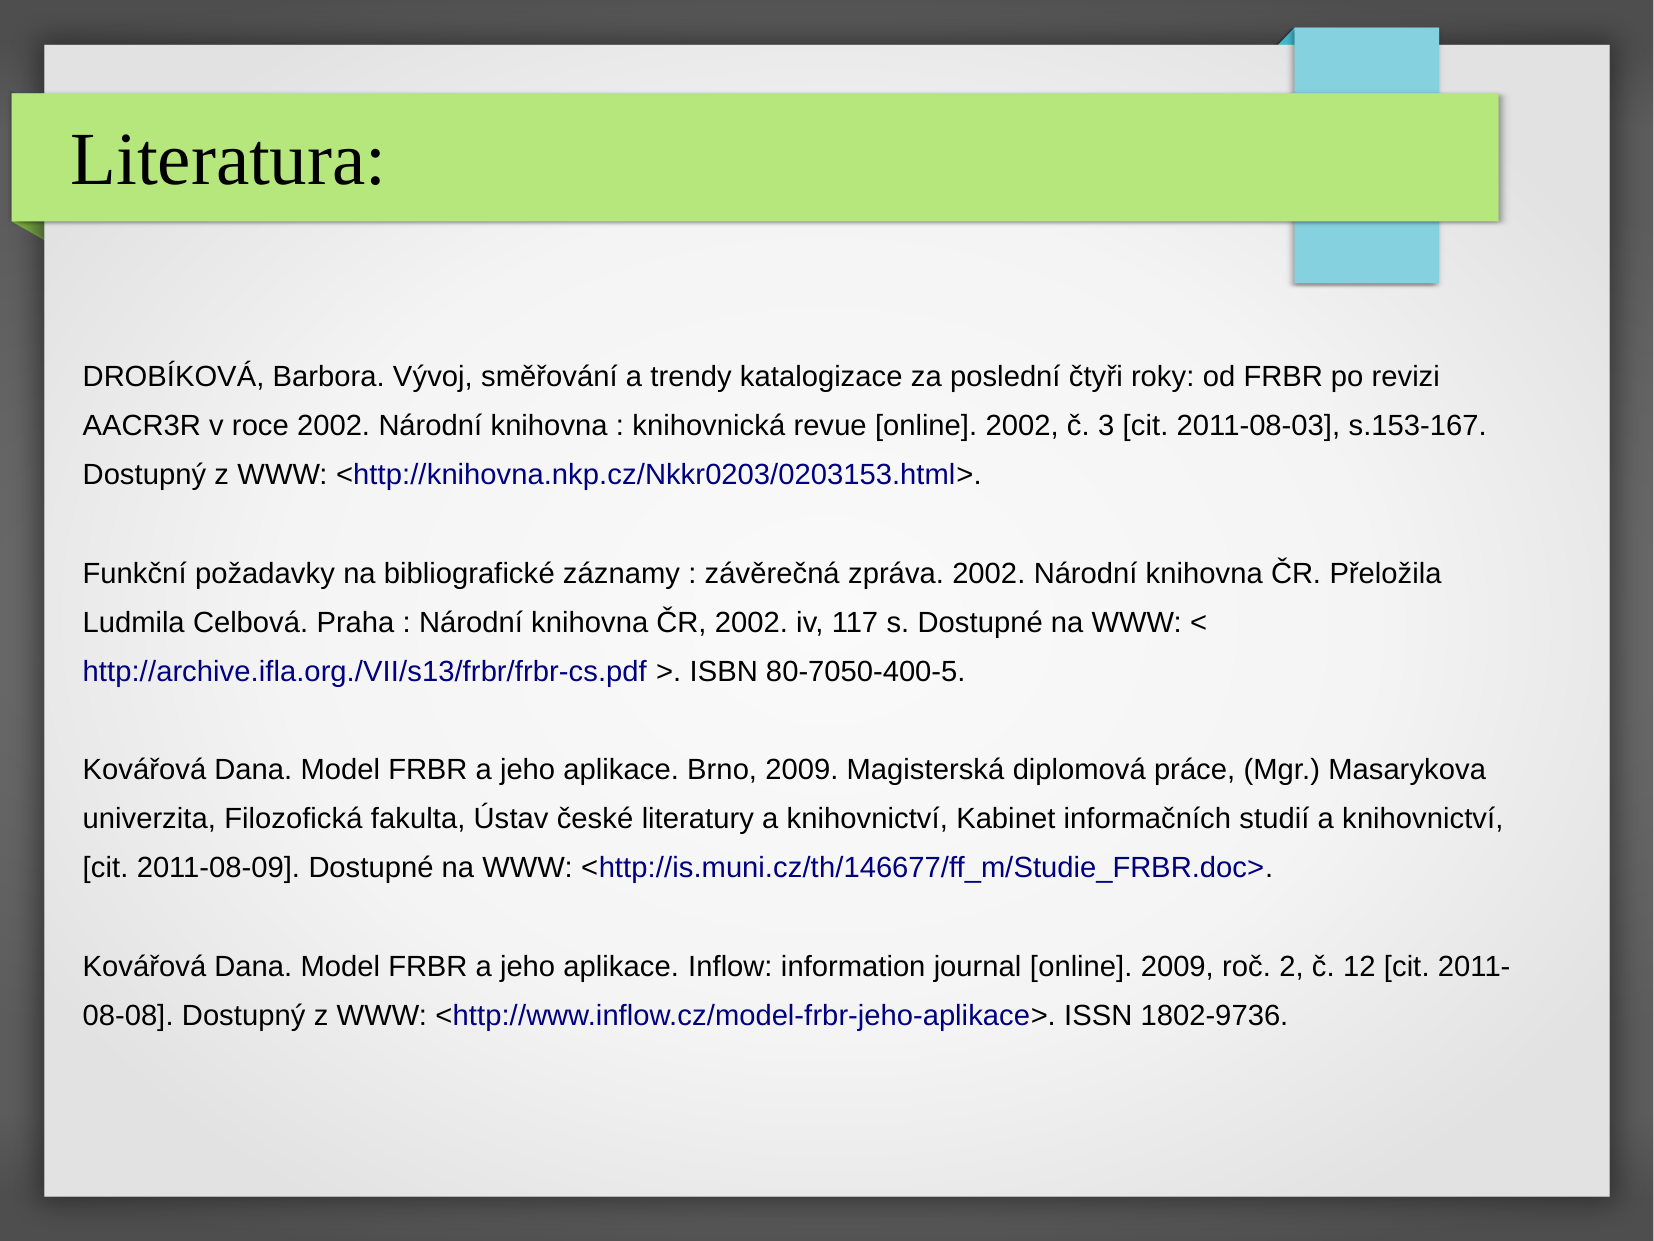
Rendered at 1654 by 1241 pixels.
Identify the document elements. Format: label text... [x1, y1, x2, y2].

picture [0, 0, 1654, 1241]
list DROBÍKOVÁ, Barbora. Vývoj, směřování a trendy katalogizace za poslední čtyři roky: od FRBR po revizi AACR3R v roce 2002. Národní knihovna : knihovnická revue [online]. 2002, č. 3 [cit. 2011-08-03], s.153-167. Dostupný z WWW: <http://knihovna.nkp.cz/Nkkr0203/0203153.html>. Funkční požadavky na bibliografické záznamy : závěrečná zpráva. 2002. Národní knihovna ČR. Přeložila Ludmila Celbová. Praha : Národní knihovna ČR, 2002. iv, 117 s. Dostupné na WWW: <http://archive.ifla.org./VII/s13/frbr/frbr-cs.pdf >. ISBN 80-7050-400-5. Kovářová Dana. Model FRBR a jeho aplikace. Brno, 2009. Magisterská diplomová práce, (Mgr.) Masarykova univerzita, Filozofická fakulta, Ústav české literatury a knihovnictví, Kabinet informačních studií a knihovnictví, [cit. 2011-08-09]. Dostupné na WWW: <http://is.muni.cz/th/146677/ff_m/Studie_FRBR.doc>. Kovářová Dana. Model FRBR a jeho aplikace. Inflow: information journal [online]. 2009, roč. 2, č. 12 [cit. 2011-08-08]. Dostupný z WWW: <http://www.inflow.cz/model-frbr-jeho-aplikace>. ISSN 1802-9736. [82, 343, 1538, 1063]
title Literatura: [70, 106, 1229, 213]
